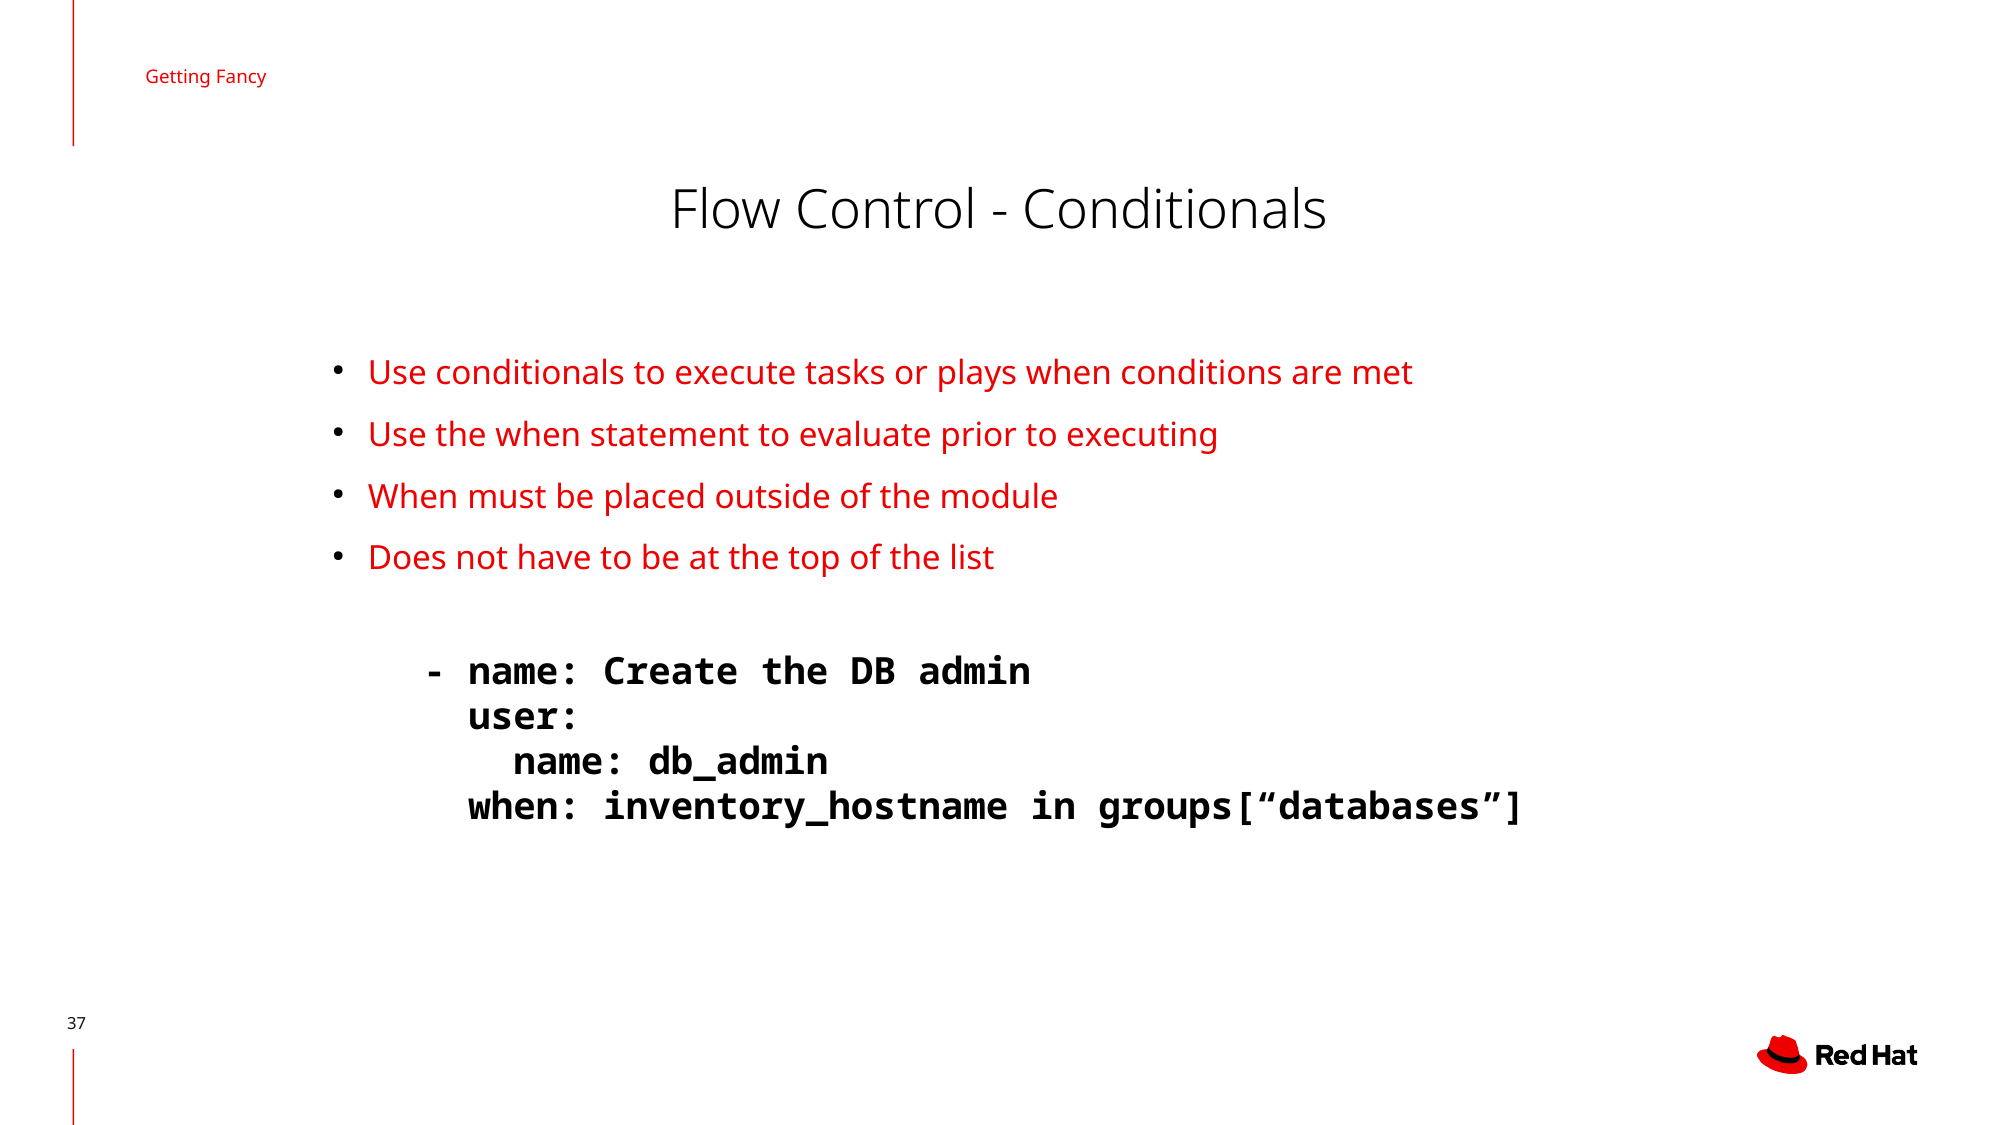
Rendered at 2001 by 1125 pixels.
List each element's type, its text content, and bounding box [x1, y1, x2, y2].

subtitle Getting Fancy [73, 9, 918, 143]
text_box Use conditionals to execute tasks or plays when conditions are met Use the when statement to evaluate prior to executing When must be placed outside of the module Does not have to be at the top of the list [332, 329, 1653, 568]
text_box - name: Create the DB admin user: name: db_admin when: inventory_hostname in groups[“databases”] [408, 639, 1622, 880]
picture [1757, 1035, 1918, 1074]
title Flow Control - Conditionals [287, 155, 1713, 315]
